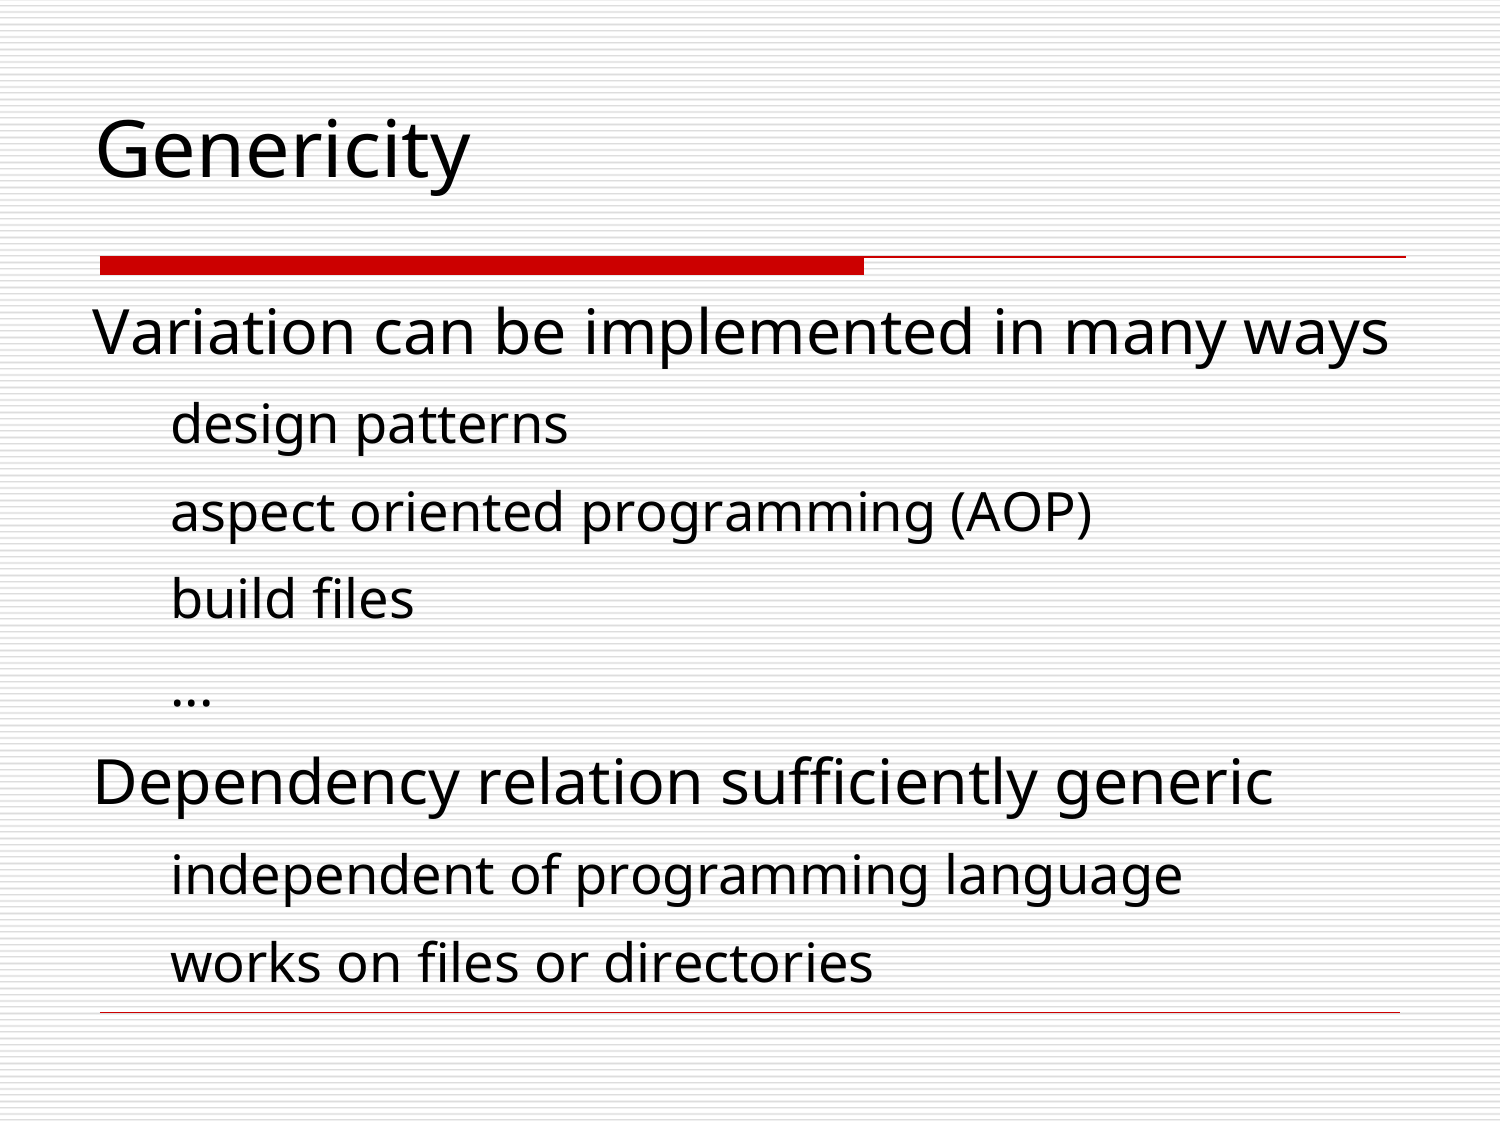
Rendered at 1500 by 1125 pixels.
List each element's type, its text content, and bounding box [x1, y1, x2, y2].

title Genericity [94, 51, 1407, 243]
picture [0, 0, 1500, 1125]
list Variation can be implemented in many ways design patterns aspect oriented programming (AOP) build files ... Dependency relation sufficiently generic independent of programming language works on files or directories [92, 287, 1406, 973]
